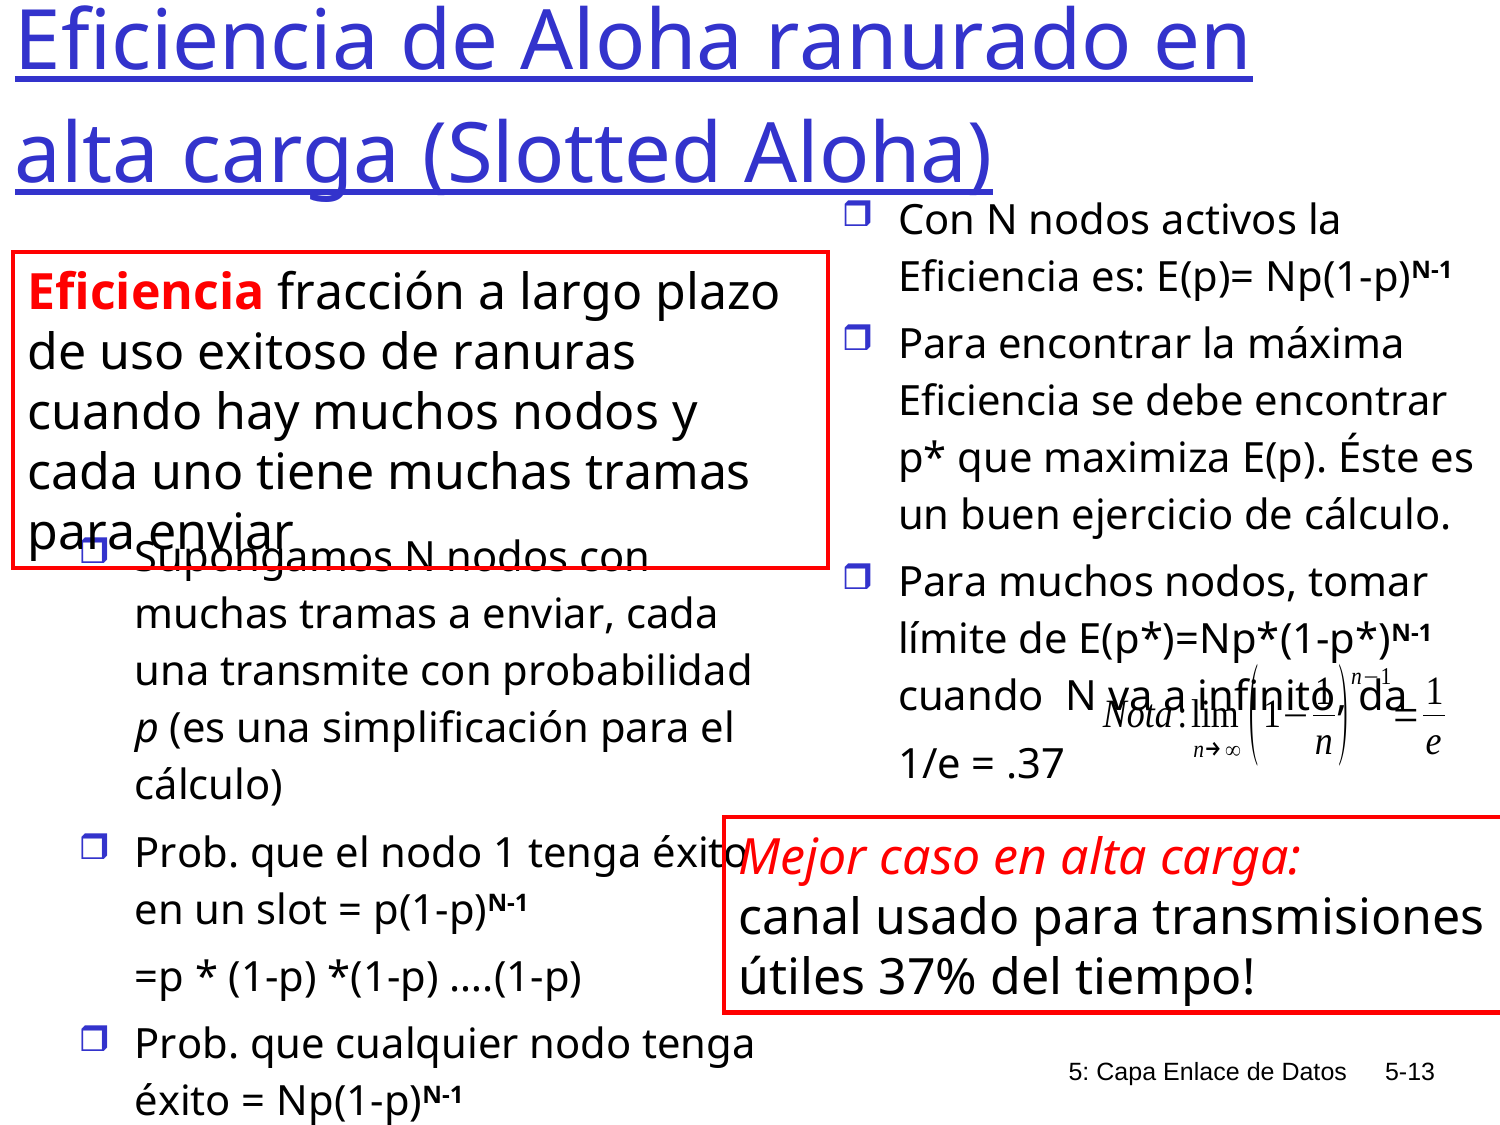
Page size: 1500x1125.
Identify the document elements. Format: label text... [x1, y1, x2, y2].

list Con N nodos activos la Eficiencia es: E(p)= Np(1-p)N-1 Para encontrar la máxima Eficiencia se debe encontrar p* que maximiza E(p). Éste es un buen ejercicio de cálculo. Para muchos nodos, tomar límite de E(p*)=Np*(1-p*)N-1 cuando N va a infinito, da 1/e = .37 [827, 181, 1500, 715]
text_box Mejor caso en alta carga: canal usado para transmisiones útiles 37% del tiempo! [724, 817, 1500, 1013]
list Supongamos N nodos con muchas tramas a enviar, cada una transmite con probabilidad p (es una simplificación para el cálculo) Prob. que el nodo 1 tenga éxito en un slot = p(1-p)N-1 =p * (1-p) *(1-p) ….(1-p) Prob. que cualquier nodo tenga éxito = Np(1-p)N-1 [63, 568, 788, 1058]
chart [1091, 661, 1456, 769]
title Eficiencia de Aloha ranurado en alta carga (Slotted Aloha) [0, 0, 1276, 194]
text_box Eficiencia fracción a largo plazo de uso exitoso de ranuras cuando hay muchos nodos y cada uno tiene muchas tramas para enviar [12, 252, 829, 568]
